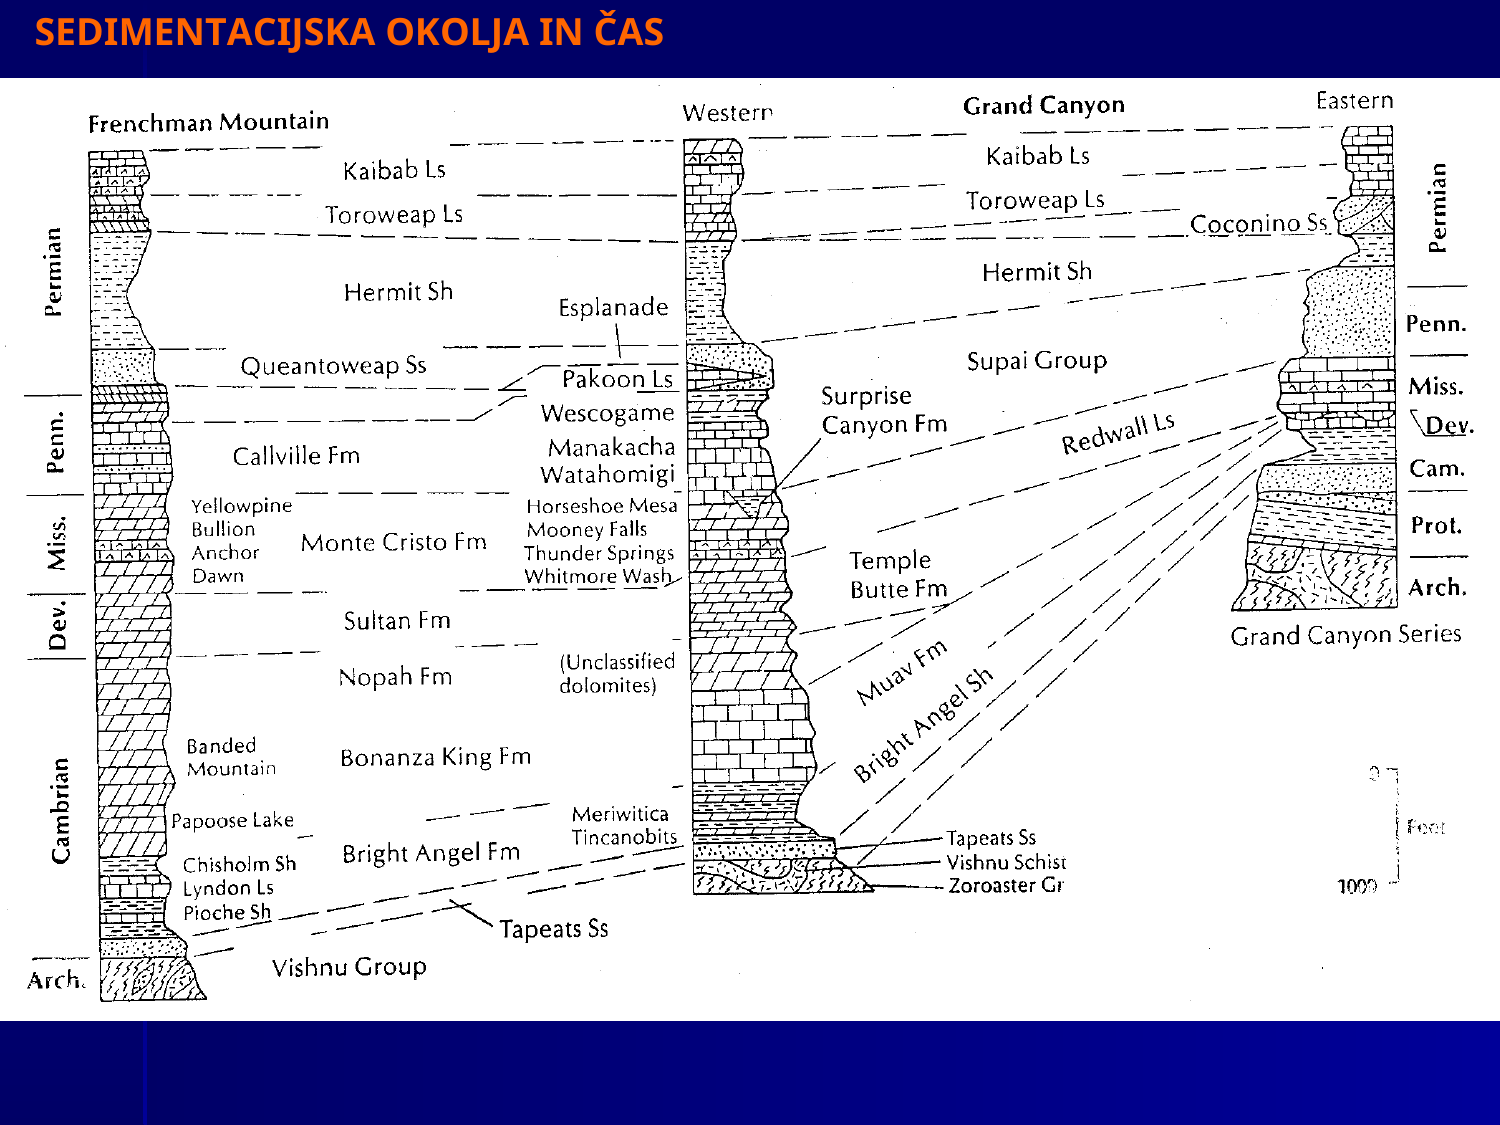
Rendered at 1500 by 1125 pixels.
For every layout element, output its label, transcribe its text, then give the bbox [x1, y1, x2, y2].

text_box SEDIMENTACIJSKA OKOLJA IN ČAS [19, 0, 681, 61]
picture [0, 78, 1500, 1021]
